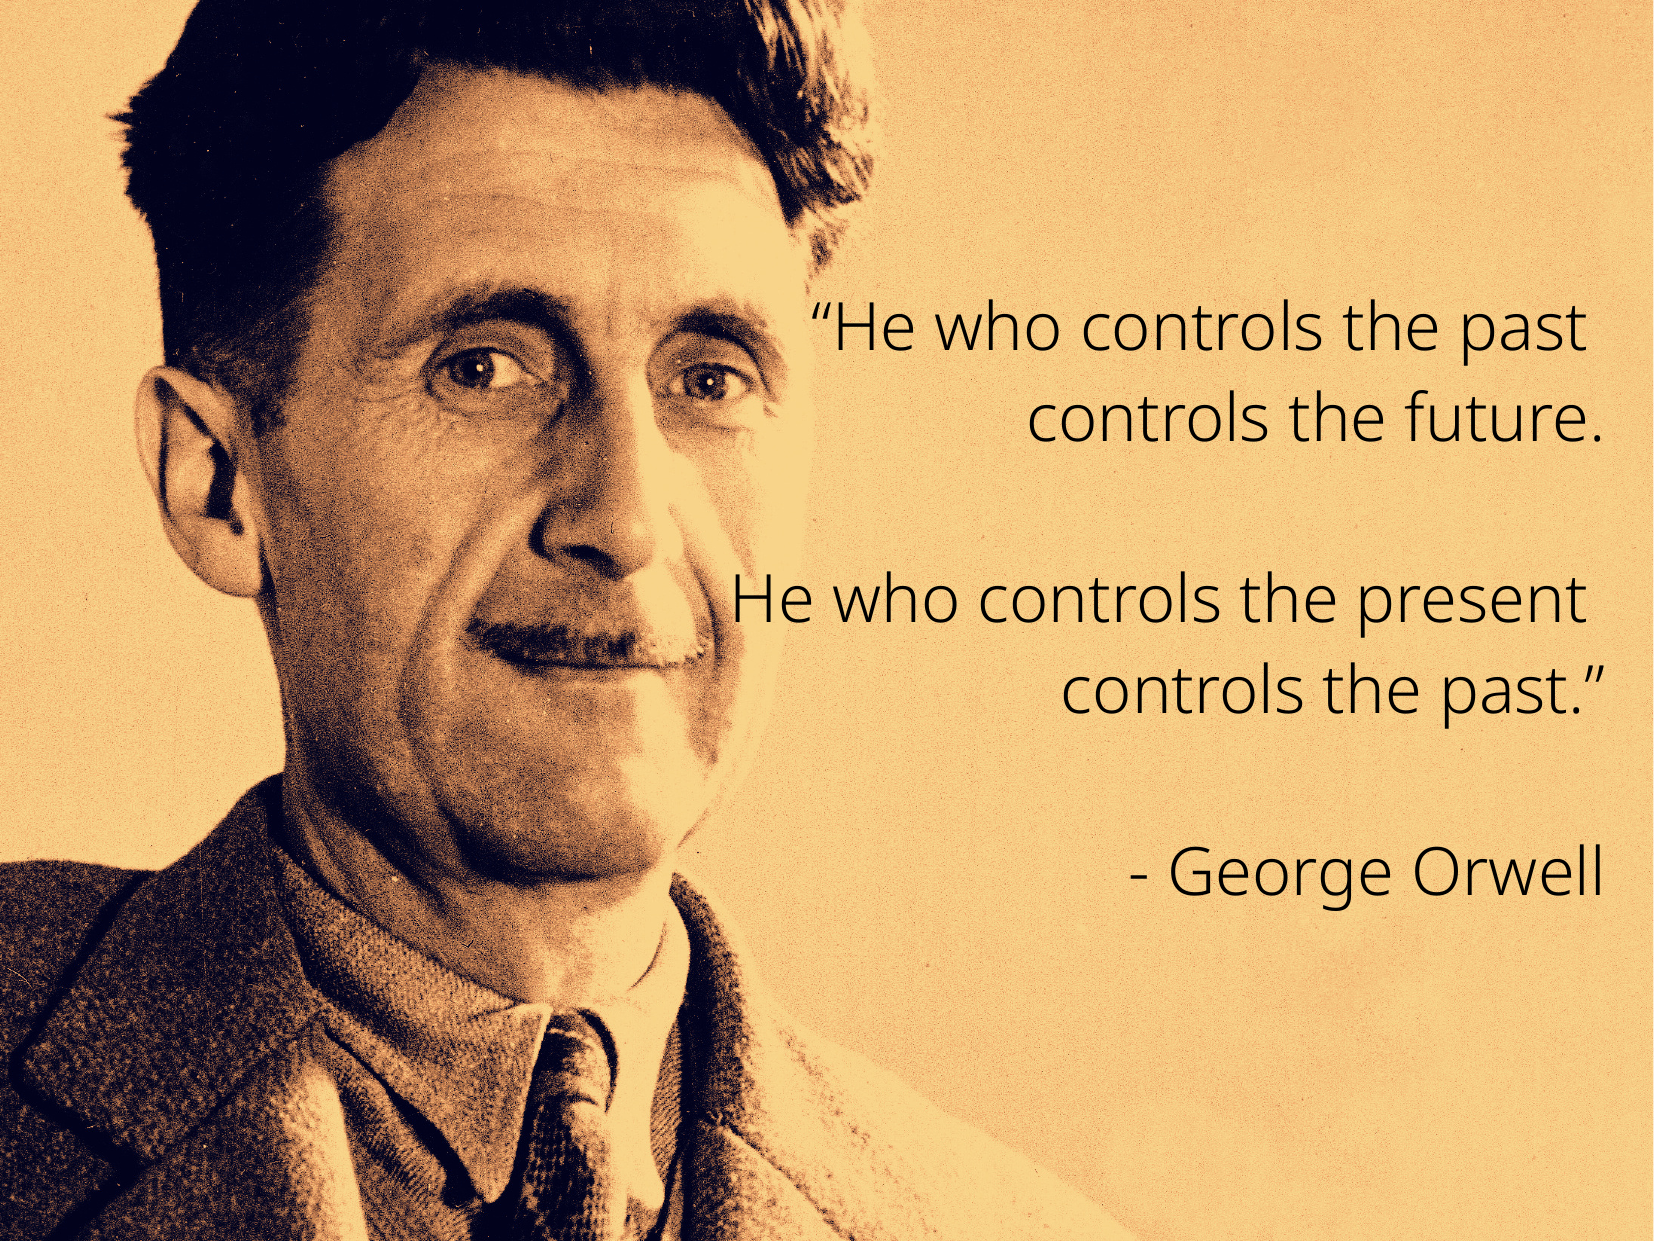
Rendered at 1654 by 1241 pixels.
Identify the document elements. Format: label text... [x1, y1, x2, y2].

picture [0, 0, 1654, 1241]
subtitle “He who controls the past controls the future. He who controls the present controls the past.” - George Orwell [163, 261, 1607, 933]
